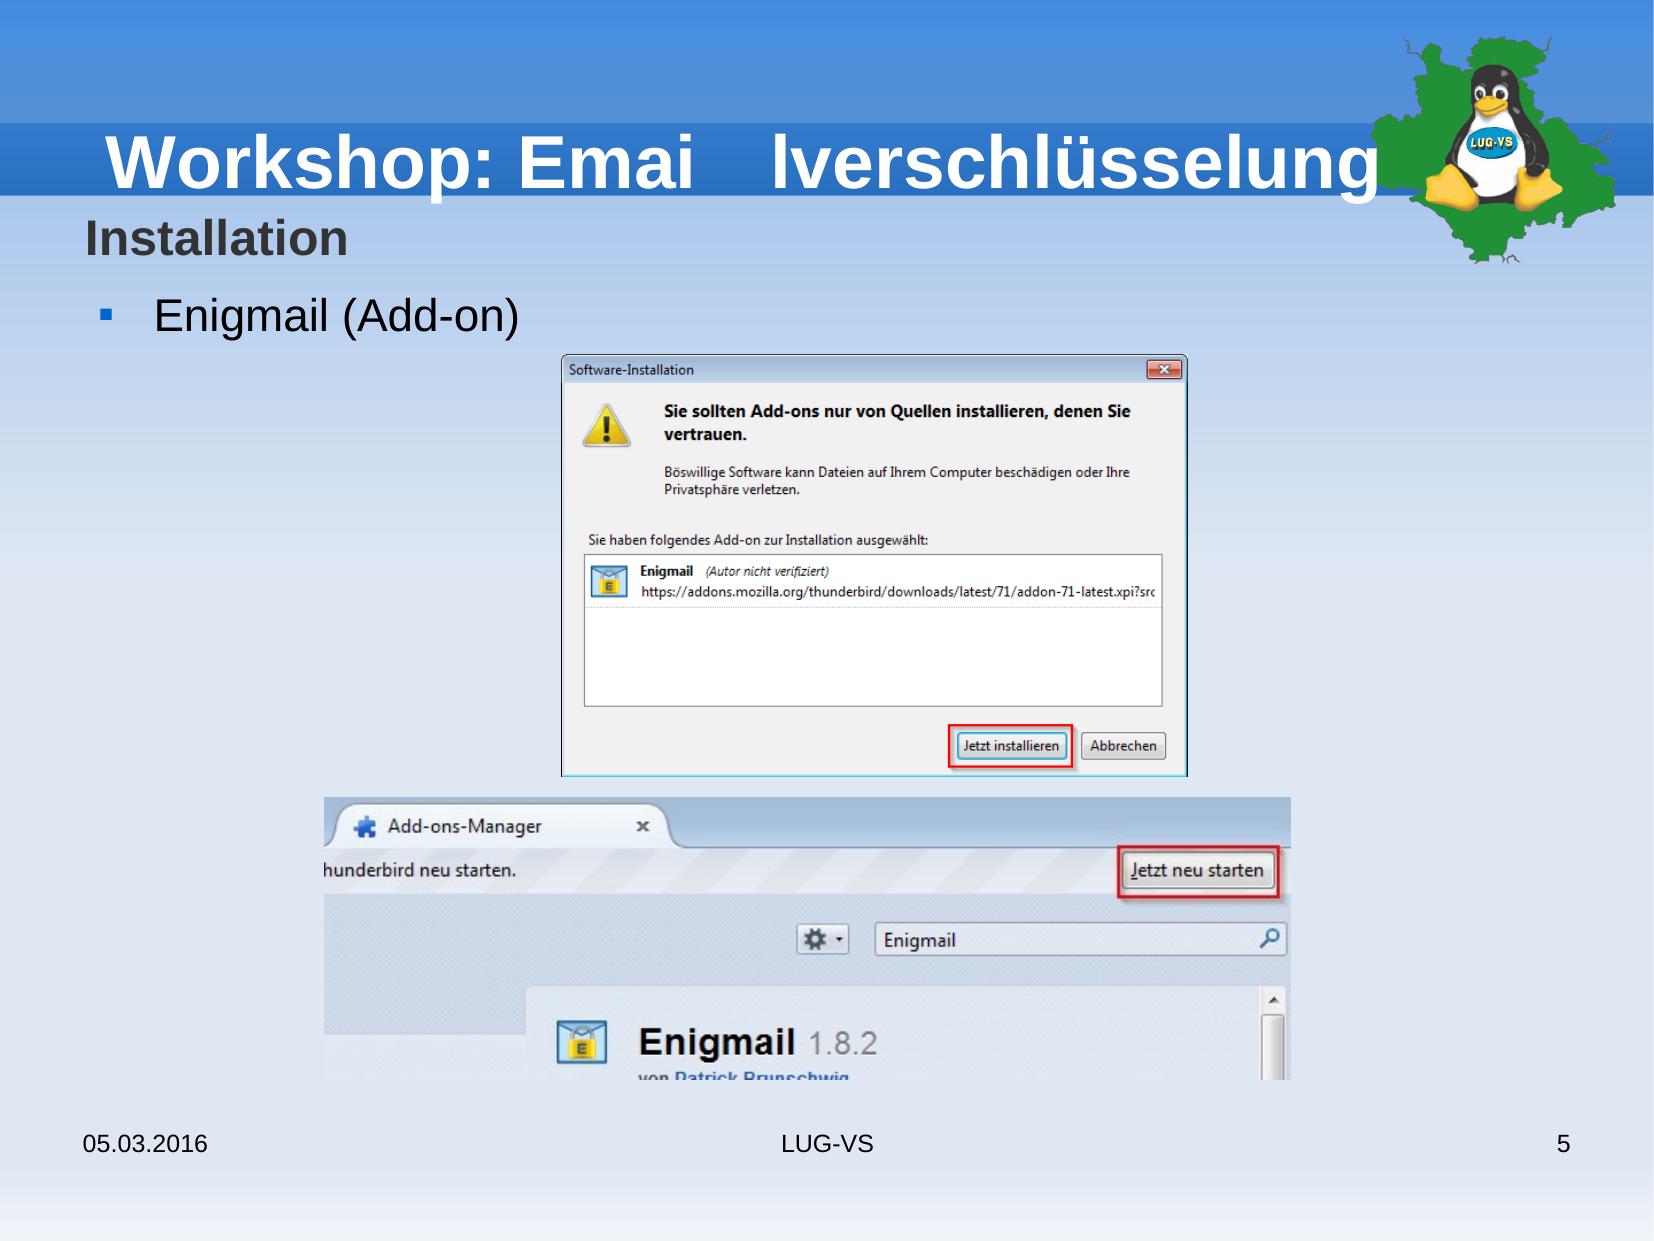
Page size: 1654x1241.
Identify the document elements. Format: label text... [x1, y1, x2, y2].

list Enigmail (Add-on) [82, 290, 1571, 1109]
title Workshop: Emai lverschlüsselung [0, 59, 1489, 267]
picture [1489, 137, 1512, 149]
text_box Installation [14, 209, 1418, 267]
picture [0, 0, 1654, 1241]
